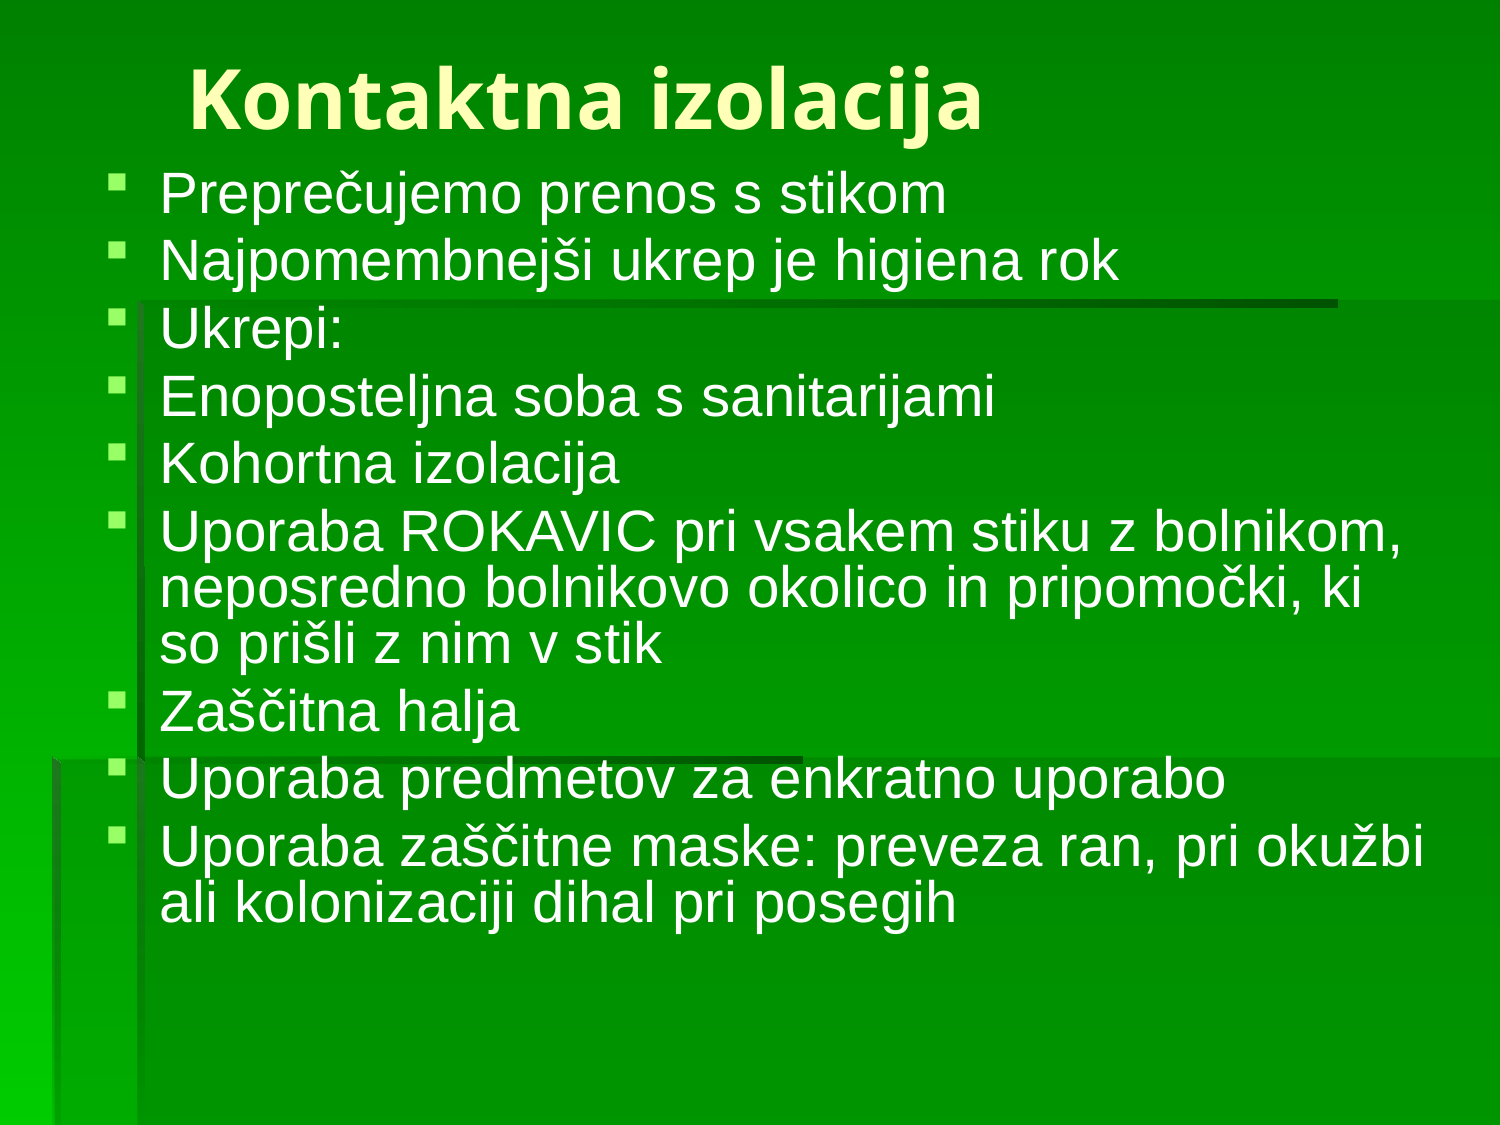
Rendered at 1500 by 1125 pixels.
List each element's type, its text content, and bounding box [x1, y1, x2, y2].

list Preprečujemo prenos s stikom Najpomembnejši ukrep je higiena rok Ukrepi: Enoposteljna soba s sanitarijami Kohortna izolacija Uporaba ROKAVIC pri vsakem stiku z bolnikom, neposredno bolnikovo okolico in pripomočki, ki so prišli z nim v stik Zaščitna halja Uporaba predmetov za enkratno uporabo Uporaba zaščitne maske: preveza ran, pri okužbi ali kolonizaciji dihal pri posegih [88, 160, 1451, 1000]
title Kontaktna izolacija [171, 42, 1453, 149]
